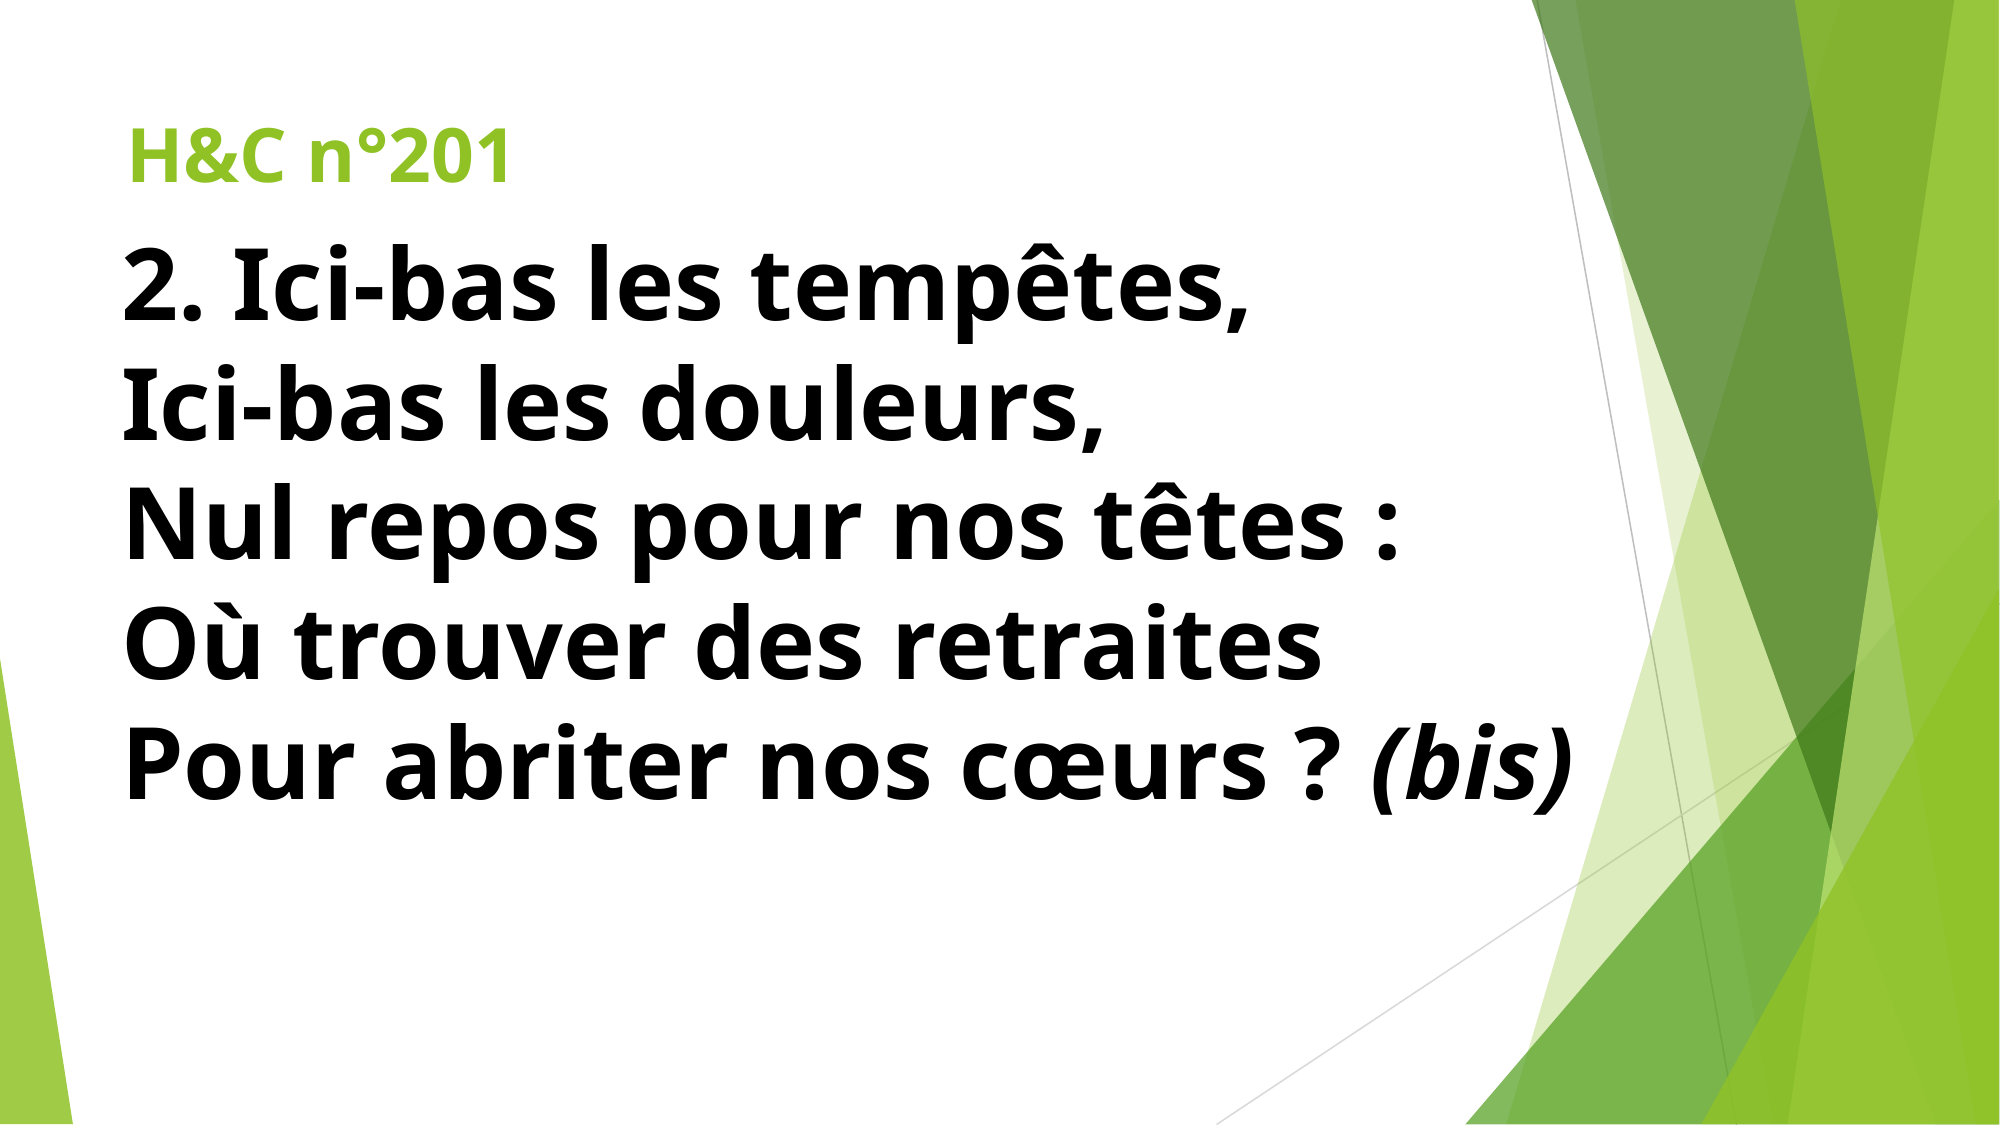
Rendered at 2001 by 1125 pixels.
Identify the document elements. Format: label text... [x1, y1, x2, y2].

text_box H&C n°201 [111, 99, 1522, 212]
text_box 2. Ici-bas les tempêtes, Ici-bas les douleurs, Nul repos pour nos têtes : Où trouver des retraites Pour abriter nos cœurs ? (bis) [106, 212, 2001, 1060]
